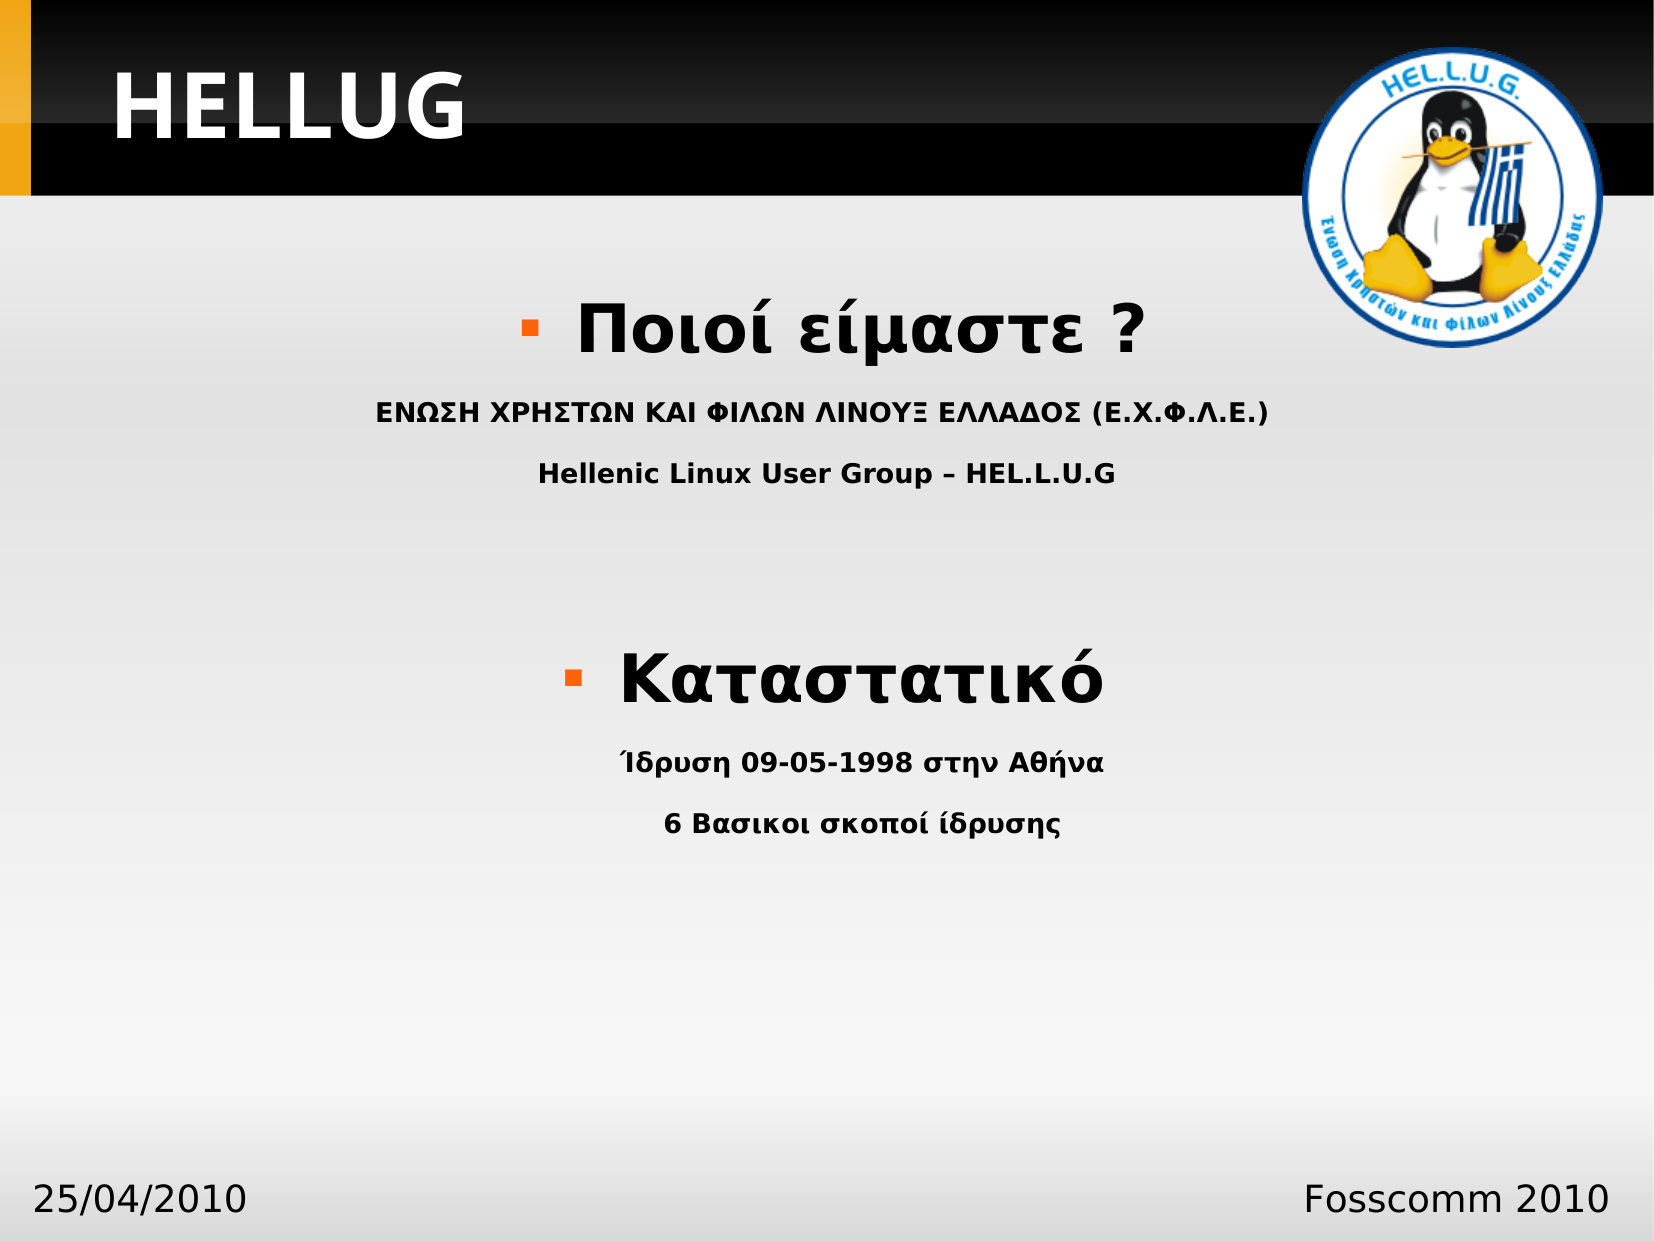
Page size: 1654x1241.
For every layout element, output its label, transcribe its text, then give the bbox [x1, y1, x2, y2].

picture [0, 0, 1654, 1241]
title HELLUG [76, 0, 1565, 208]
table_header 25/04/2010 [18, 1170, 300, 1229]
table_header Fosscomm 2010 [1275, 1170, 1637, 1229]
list Ποιοί είμαστε ? ΕΝΩΣΗ ΧΡΗΣΤΩΝ ΚΑΙ ΦΙΛΩΝ ΛΙΝΟΥΞ ΕΛΛΑΔΟΣ (Ε.Χ.Φ.Λ.Ε.) Hellenic Linux User Group – HEL.L.U.G Καταστατικό Ίδρυση 09-05-1998 στην Αθήνα 6 Βασικοι σκοποί ίδρυσης [82, 290, 1571, 1109]
